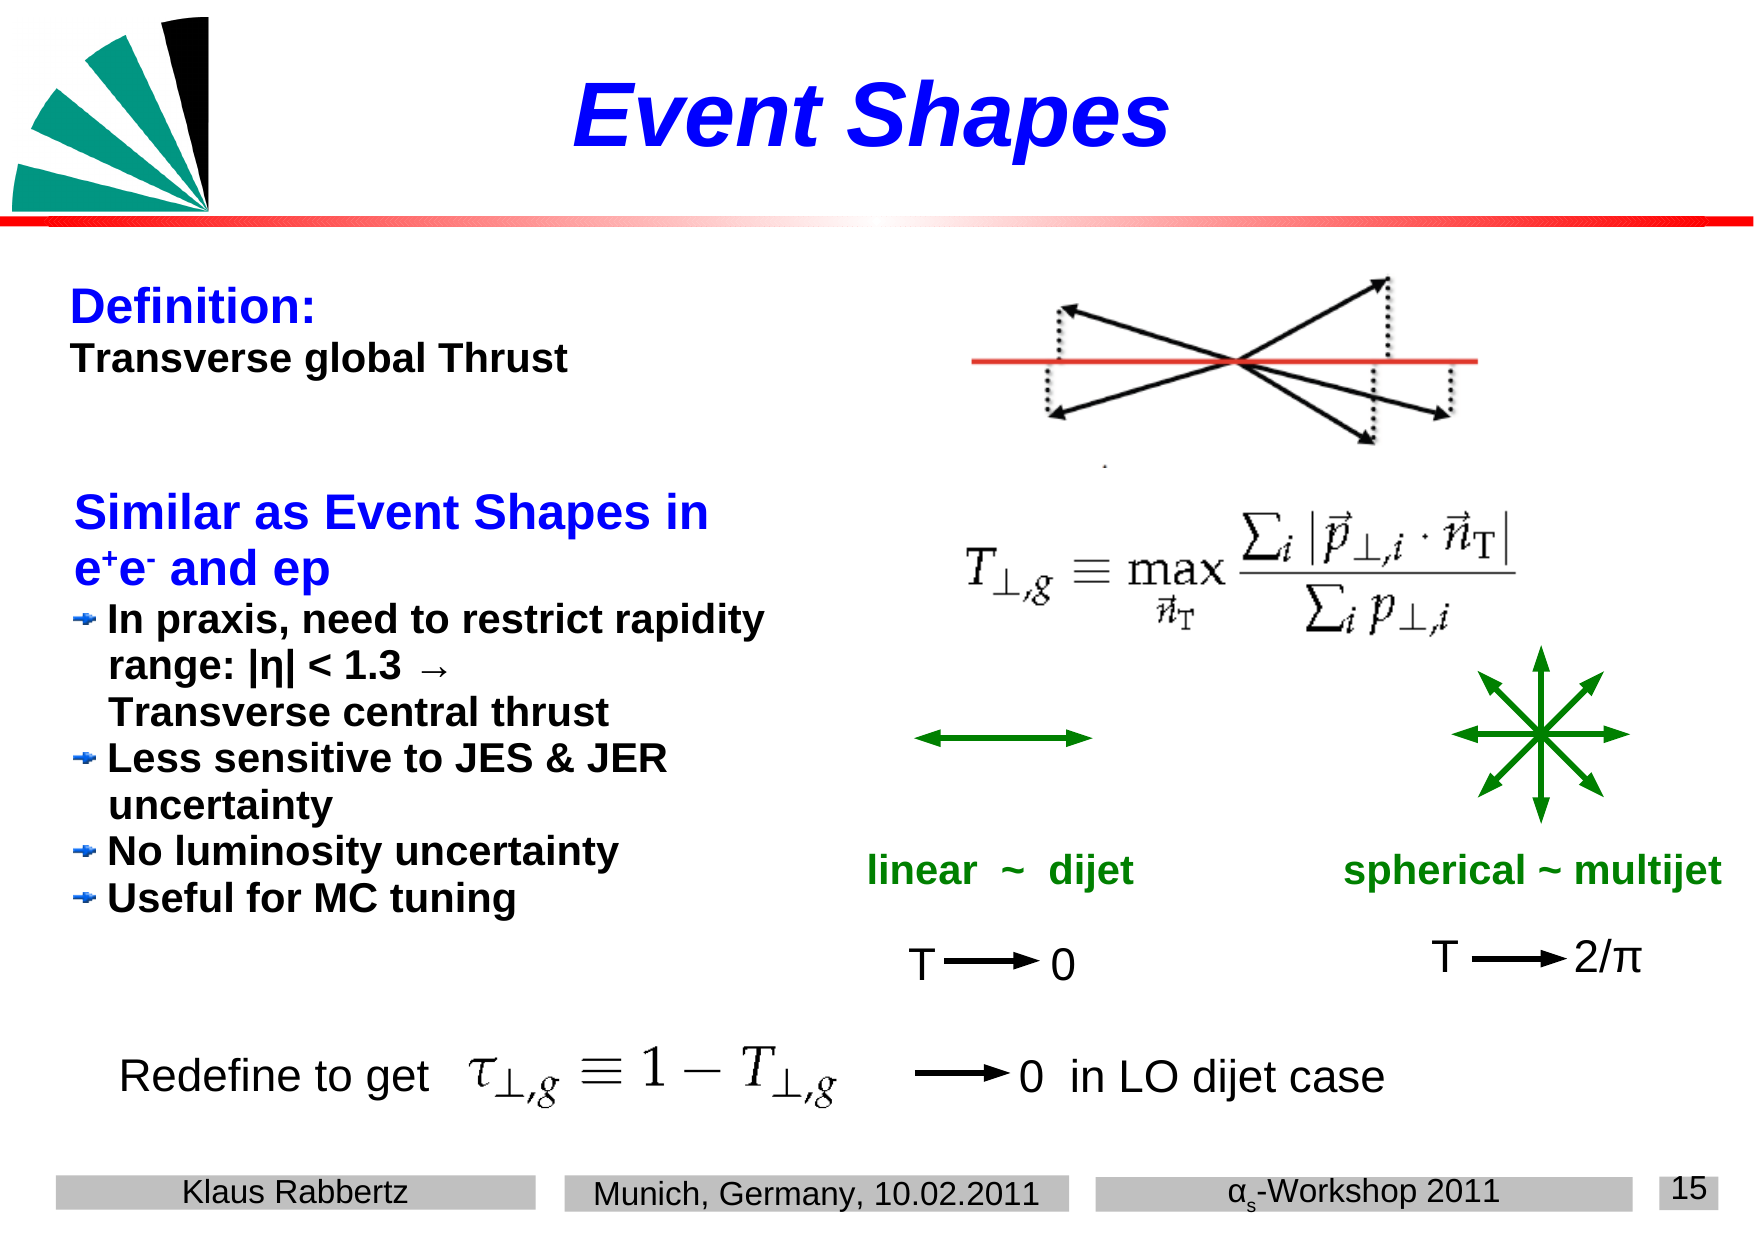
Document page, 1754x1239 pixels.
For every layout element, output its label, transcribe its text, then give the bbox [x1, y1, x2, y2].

text_box 0 in LO dijet case [866, 1044, 1399, 1108]
picture [12, 17, 209, 214]
text_box Redefine to get [106, 1043, 468, 1107]
text_box T 2/π [1419, 924, 1656, 988]
title Event Shapes [220, 16, 1525, 213]
text_box Definition: Transverse global Thrust [57, 272, 580, 387]
text_box Similar as Event Shapes in e+e- and ep In praxis, need to restrict rapidity range: |η| < 1.3 → Transverse central thrust Less sensitive to JES & JER uncertainty No luminosity uncertainty Useful for MC tuning [61, 478, 788, 927]
text_box T 0 [896, 932, 1089, 996]
picture [954, 262, 1499, 468]
text_box linear ~ dijet [854, 841, 1162, 900]
text_box spherical ~ multijet [1331, 841, 1734, 900]
picture [939, 494, 1539, 658]
picture [460, 1034, 841, 1116]
